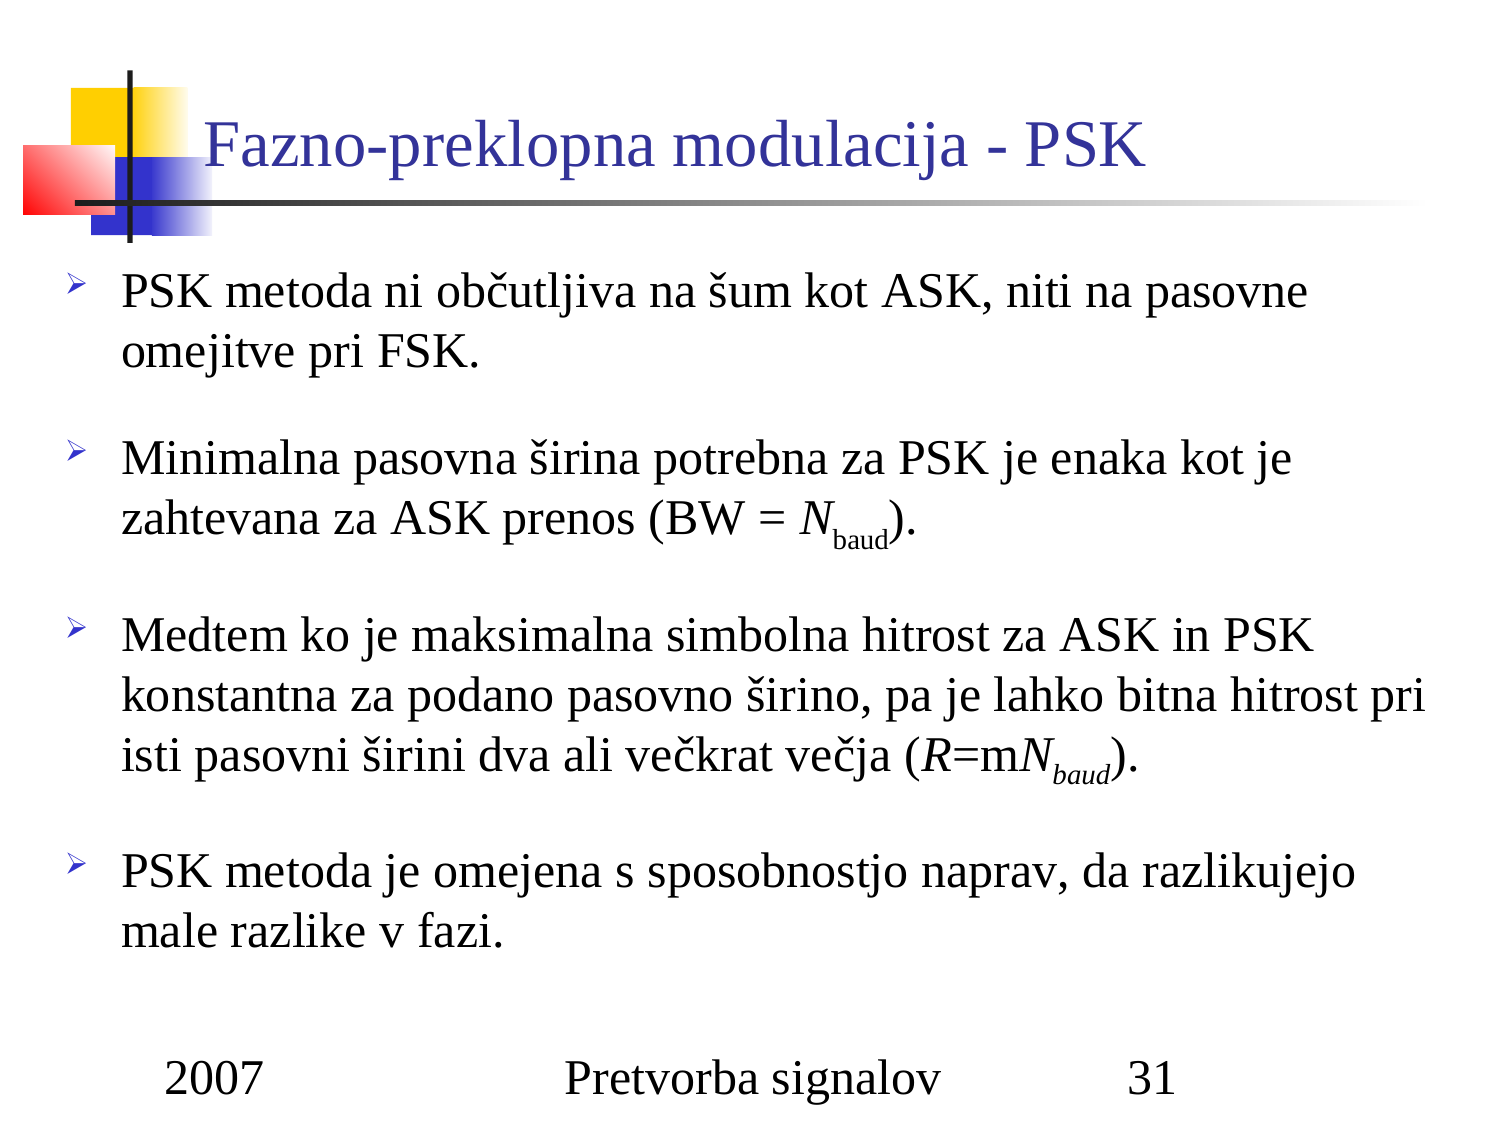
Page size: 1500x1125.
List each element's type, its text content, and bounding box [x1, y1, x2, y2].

list PSK metoda ni občutljiva na šum kot ASK, niti na pasovne omejitve pri FSK. Minimalna pasovna širina potrebna za PSK je enaka kot je zahtevana za ASK prenos (BW = Nbaud). Medtem ko je maksimalna simbolna hitrost za ASK in PSK konstantna za podano pasovno širino, pa je lahko bitna hitrost pri isti pasovni širini dva ali večkrat večja (R=mNbaud). PSK metoda je omejena s sposobnostjo naprav, da razlikujejo male razlike v fazi. [50, 249, 1469, 1001]
title Fazno-preklopna modulacija - PSK [188, 92, 1468, 188]
